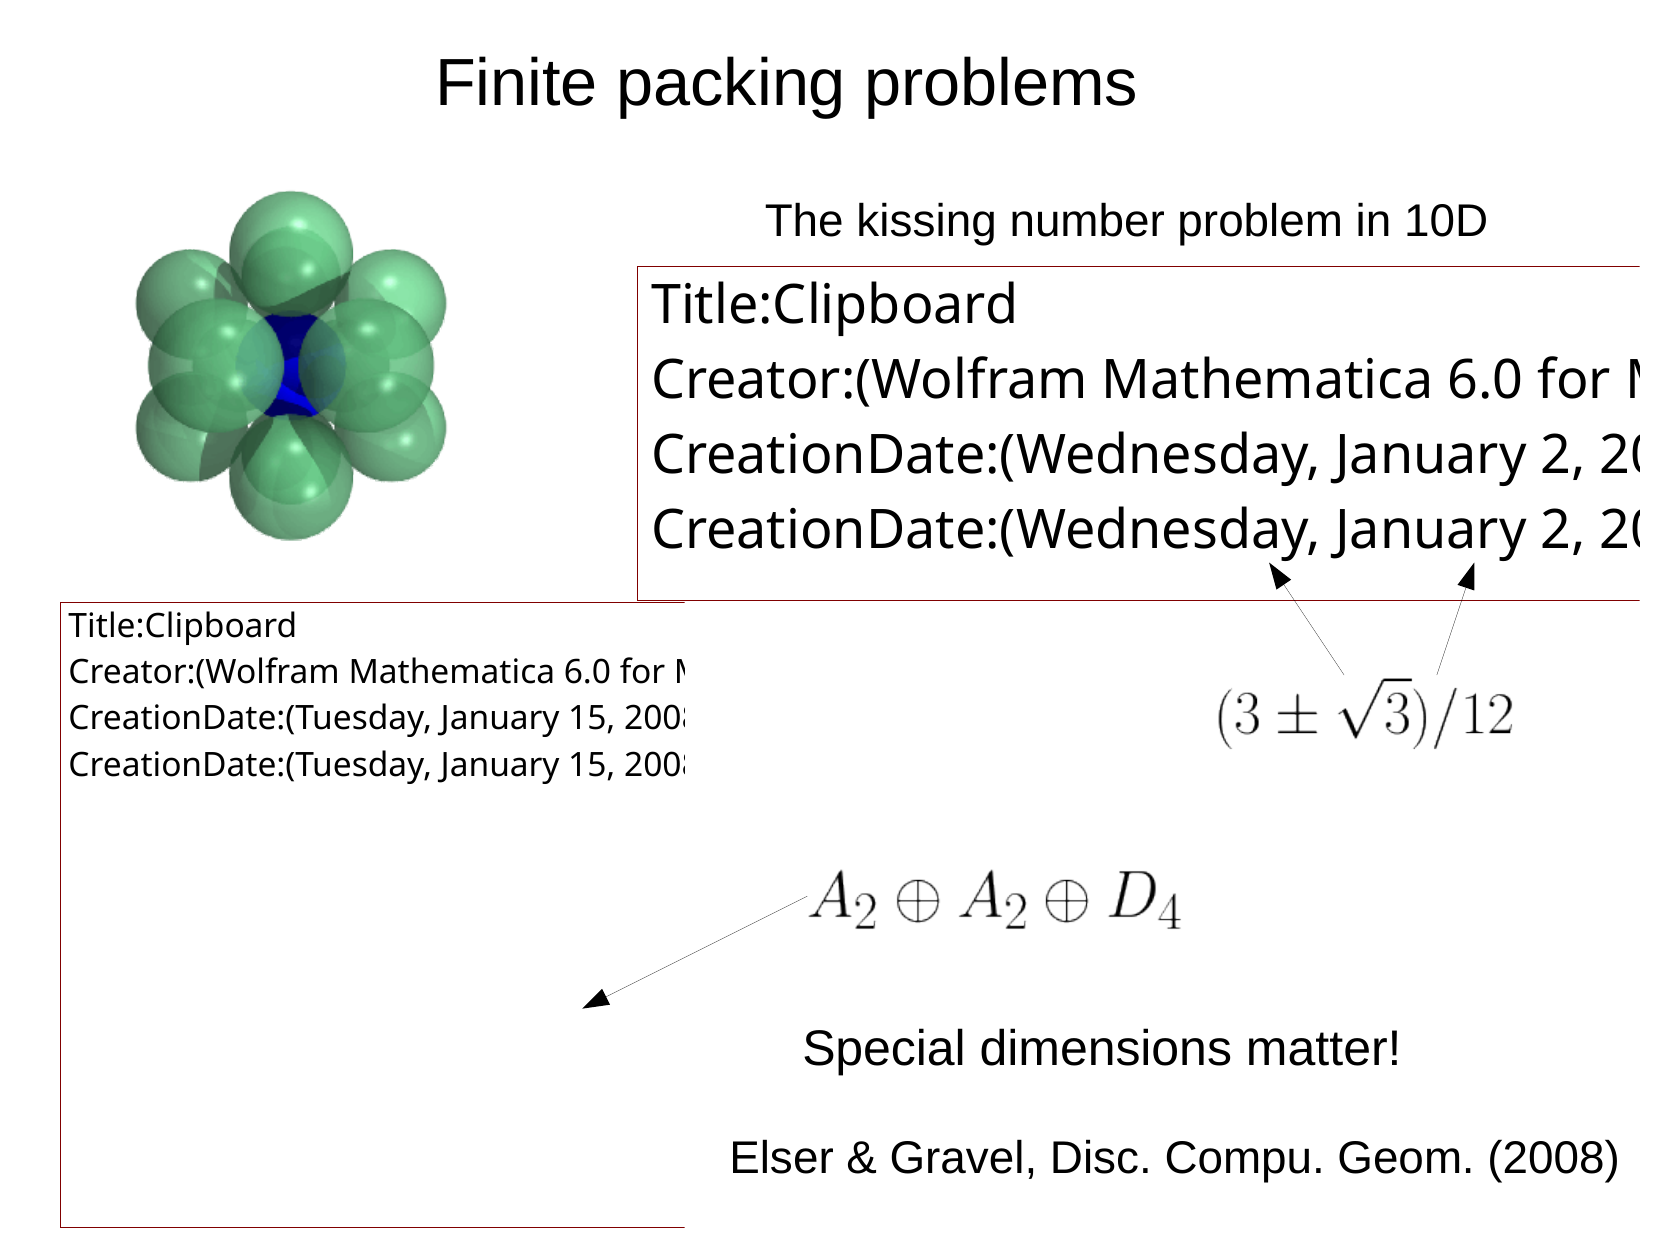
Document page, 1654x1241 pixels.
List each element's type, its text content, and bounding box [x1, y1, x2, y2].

text_box Elser & Gravel, Disc. Compu. Geom. (2008) [714, 1125, 1636, 1192]
picture [1217, 677, 1514, 751]
picture [57, 262, 1640, 1228]
text_box Finite packing problems [420, 37, 1171, 128]
picture [132, 187, 451, 544]
picture [807, 868, 1183, 931]
text_box The kissing number problem in 10D [750, 187, 1538, 254]
text_box Special dimensions matter! [787, 1012, 1418, 1084]
